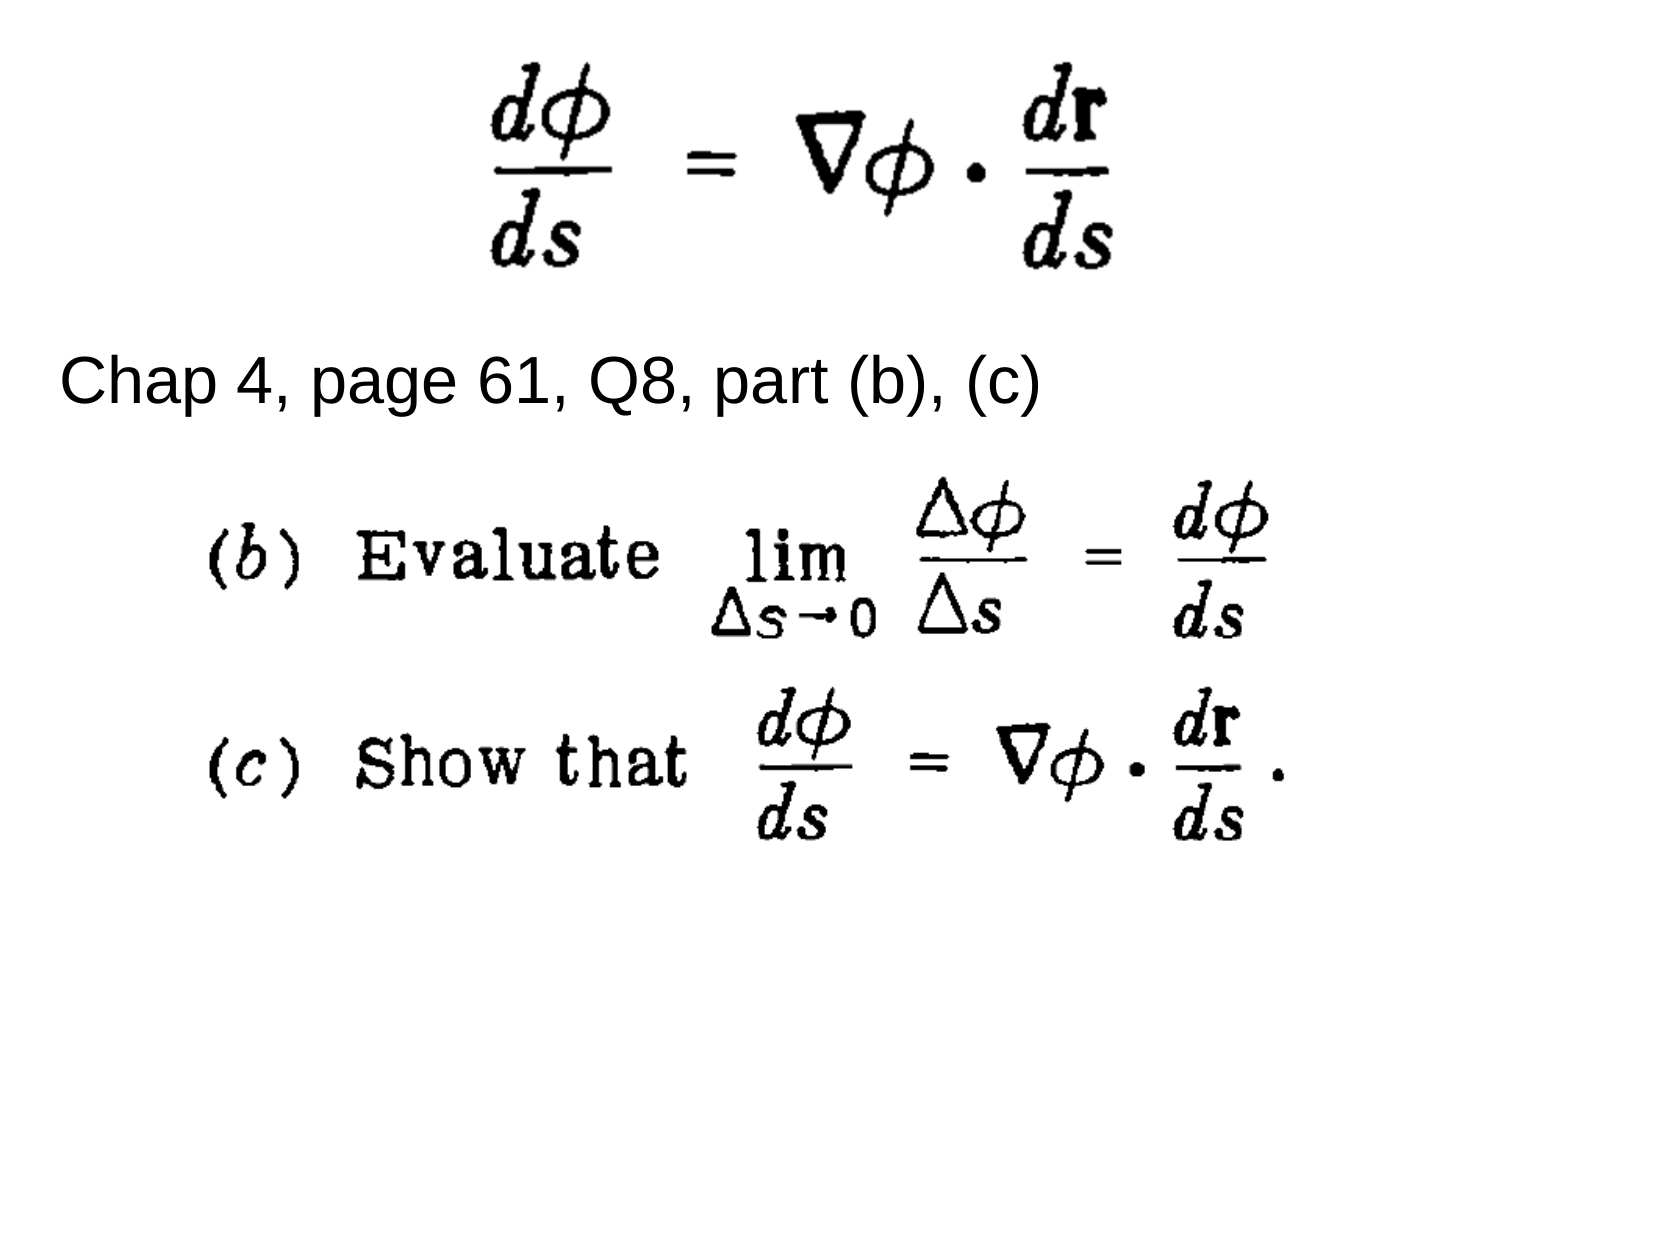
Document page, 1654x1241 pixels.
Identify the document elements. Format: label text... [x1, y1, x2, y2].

picture [188, 460, 1306, 844]
title Chap 4, page 61, Q8, part (b), (c) [59, 277, 1548, 485]
picture [447, 23, 1134, 296]
